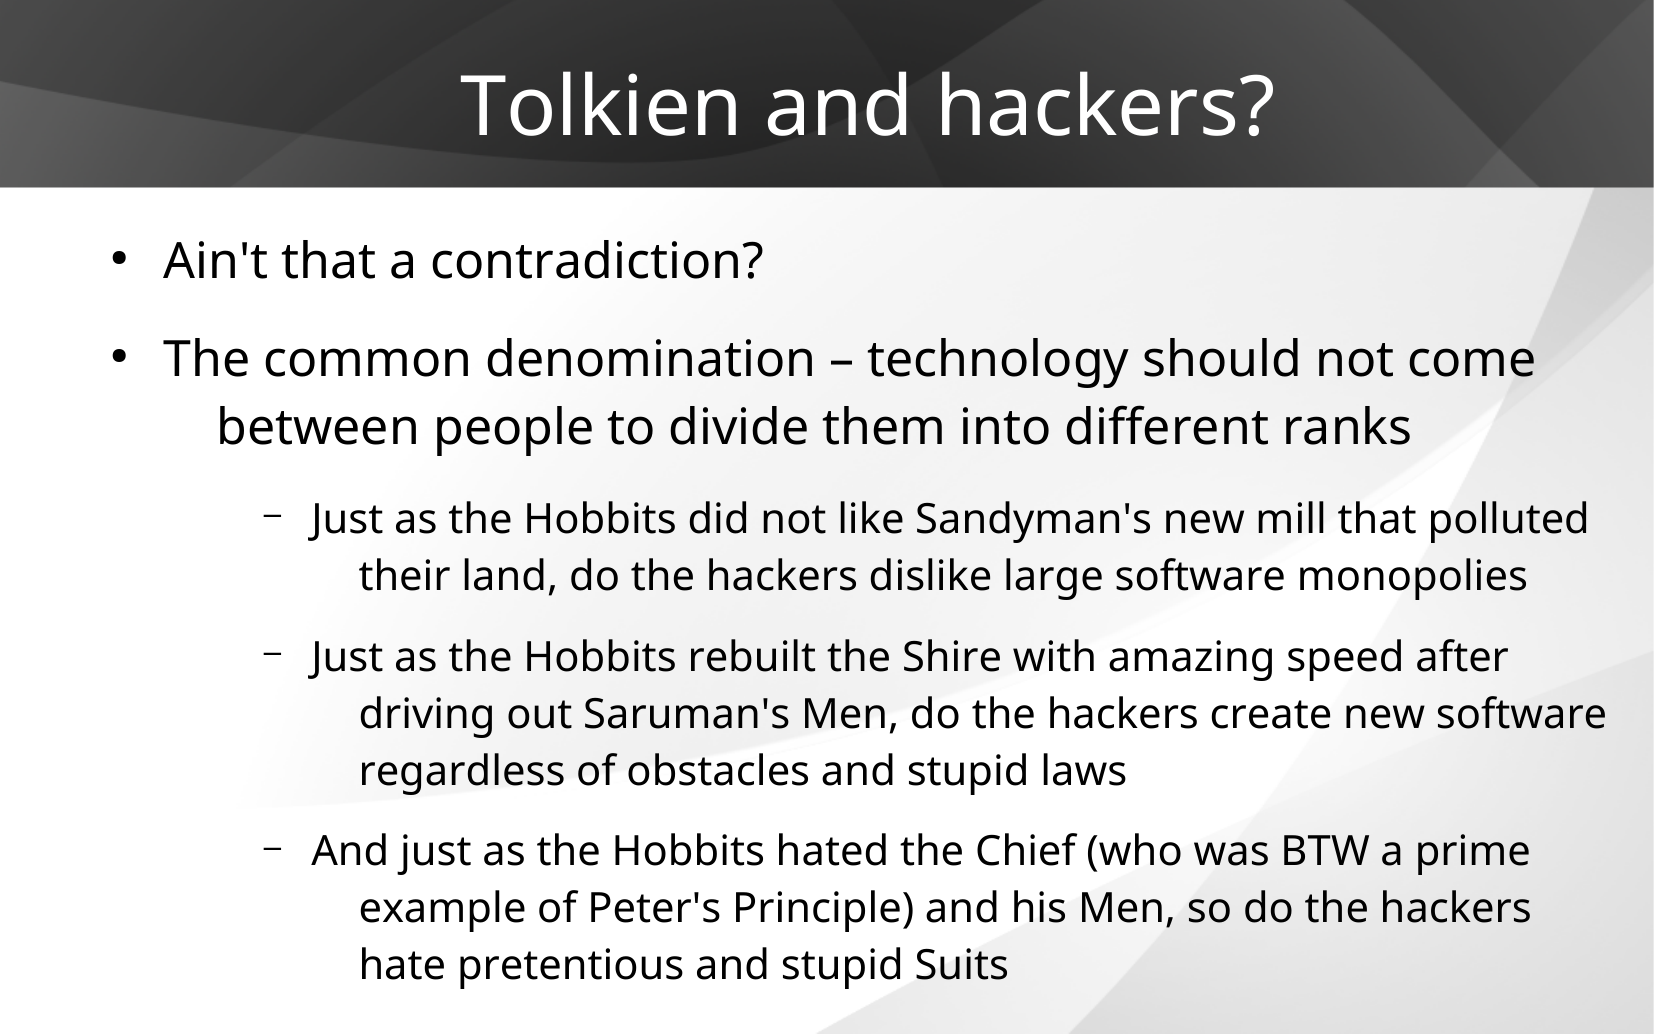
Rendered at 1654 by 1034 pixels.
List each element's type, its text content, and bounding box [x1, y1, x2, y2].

title Tolkien and hackers? [124, 0, 1613, 208]
picture [0, 0, 1654, 1034]
list Ain't that a contradiction? The common denomination – technology should not come between people to divide them into different ranks Just as the Hobbits did not like Sandyman's new mill that polluted their land, do the hackers dislike large software monopolies Just as the Hobbits rebuilt the Shire with amazing speed after driving out Saruman's Men, do the hackers create new software regardless of obstacles and stupid laws And just as the Hobbits hated the Chief (who was BTW a prime example of Peter's Principle) and his Men, so do the hackers hate pretentious and stupid Suits [75, 225, 1613, 1013]
